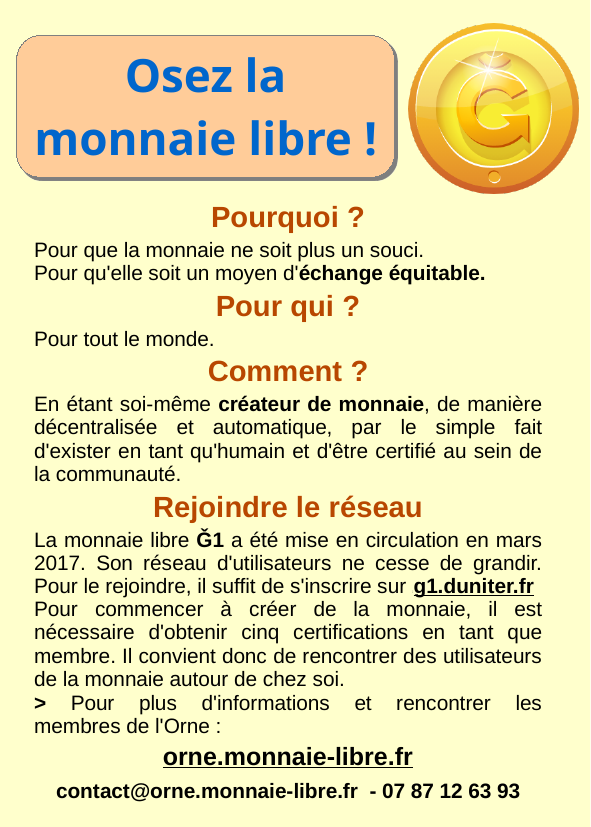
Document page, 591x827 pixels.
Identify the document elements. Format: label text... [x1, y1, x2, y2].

picture [408, 23, 579, 194]
subtitle Pourquoi ? Pour que la monnaie ne soit plus un souci. Pour qu'elle soit un moyen d'échange équitable. Pour qui ? Pour tout le monde. Comment ? En étant soi-même créateur de monnaie, de manière décentralisée et automatique, par le simple fait d'exister en tant qu'humain et d'être certifié au sein de la communauté. Rejoindre le réseau La monnaie libre Ǧ1 a été mise en circulation en mars 2017. Son réseau d'utilisateurs ne cesse de grandir. Pour le rejoindre, il suffit de s'inscrire sur :g1.duniter.fr Pour commencer à créer de la monnaie, il est nécessaire d'obtenir cinq certifications en tant que membre. Il convient donc de rencontrer des utilisateurs de la monnaie autour de chez soi. > Pour plus d'informations et rencontrer les membres de l'Orne : orne.monnaie-libre.fr contact@orne.monnaie-libre.fr - 07 87 12 63 93 [34, 200, 543, 827]
title Osez la monnaie libre ! [16, 35, 395, 178]
